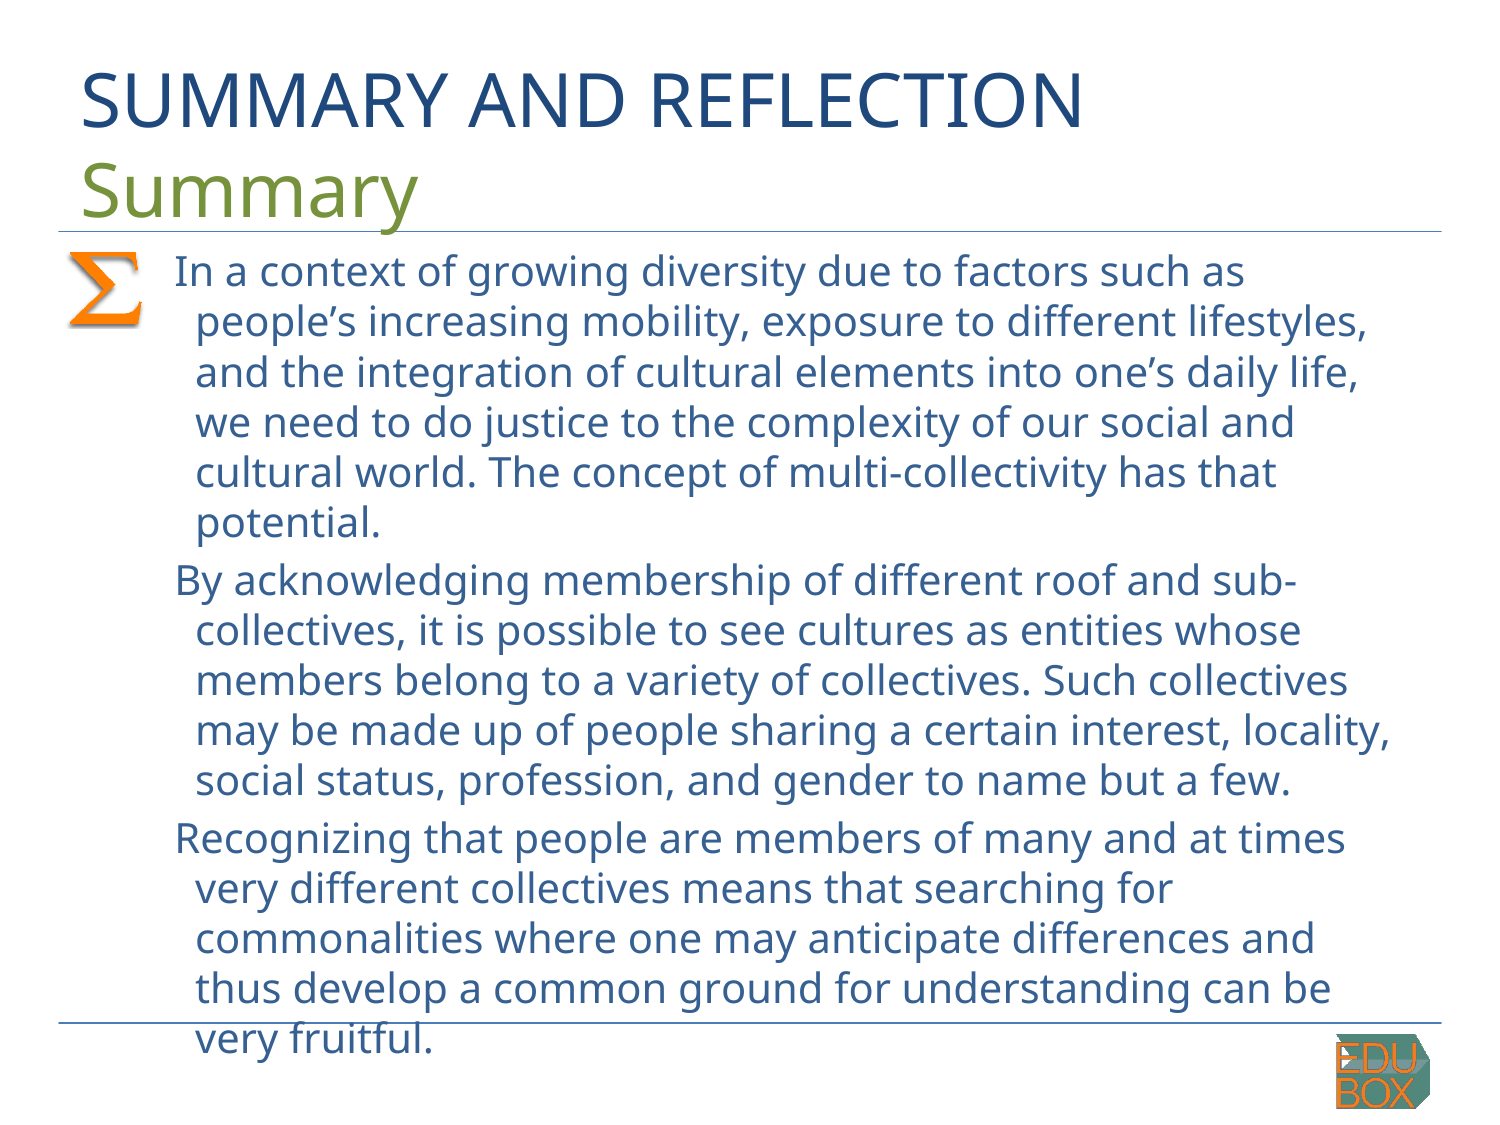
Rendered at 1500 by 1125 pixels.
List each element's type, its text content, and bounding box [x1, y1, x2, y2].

list Summary [64, 127, 1040, 247]
picture [1328, 1028, 1437, 1114]
list In a context of growing diversity due to factors such as people’s increasing mobility, exposure to different lifestyles, and the integration of cultural elements into one’s daily life, we need to do justice to the complexity of our social and cultural world. The concept of multi-collectivity has that potential. By acknowledging membership of different roof and sub-collectives, it is possible to see cultures as entities whose members belong to a variety of collectives. Such collectives may be made up of people sharing a certain interest, locality, social status, profession, and gender to name but a few. Recognizing that people are members of many and at times very different collectives means that searching for commonalities where one may anticipate differences and thus develop a common ground for understanding can be very fruitful. [159, 237, 1412, 988]
title SUMMARY AND REFLECTION [64, 42, 1377, 153]
picture [64, 246, 147, 329]
